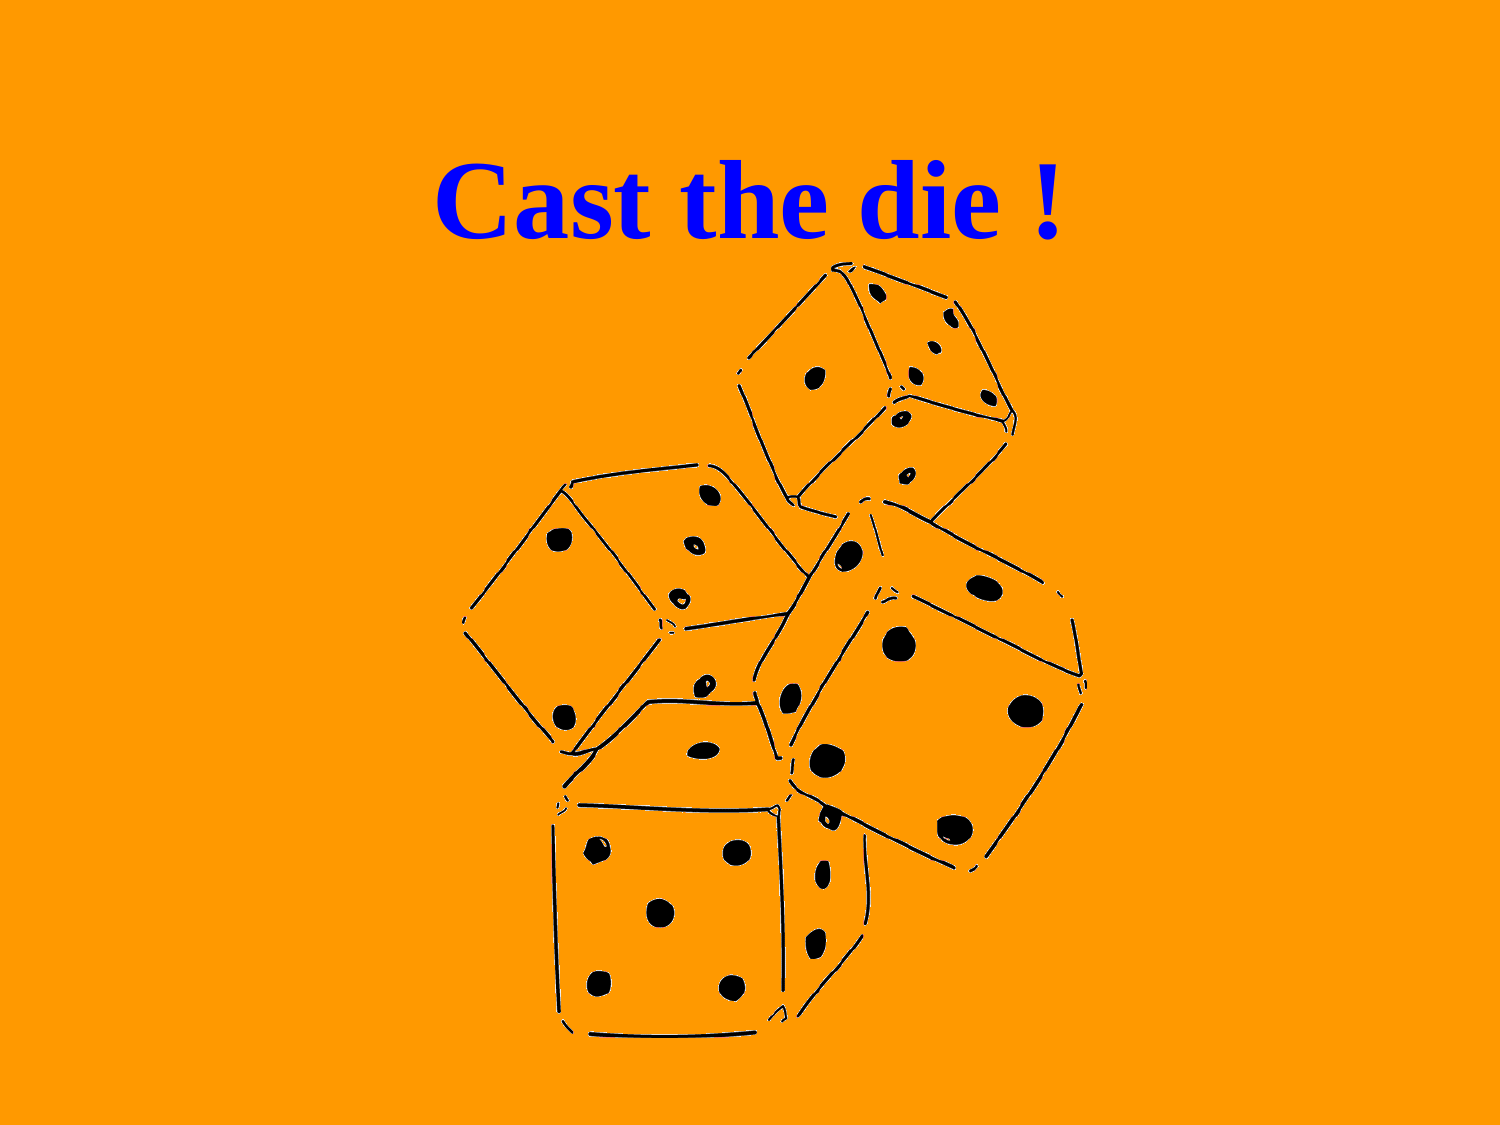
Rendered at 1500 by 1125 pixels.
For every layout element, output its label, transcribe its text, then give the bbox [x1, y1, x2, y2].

picture [462, 262, 1087, 1038]
title Cast the die ! [112, 99, 1388, 288]
